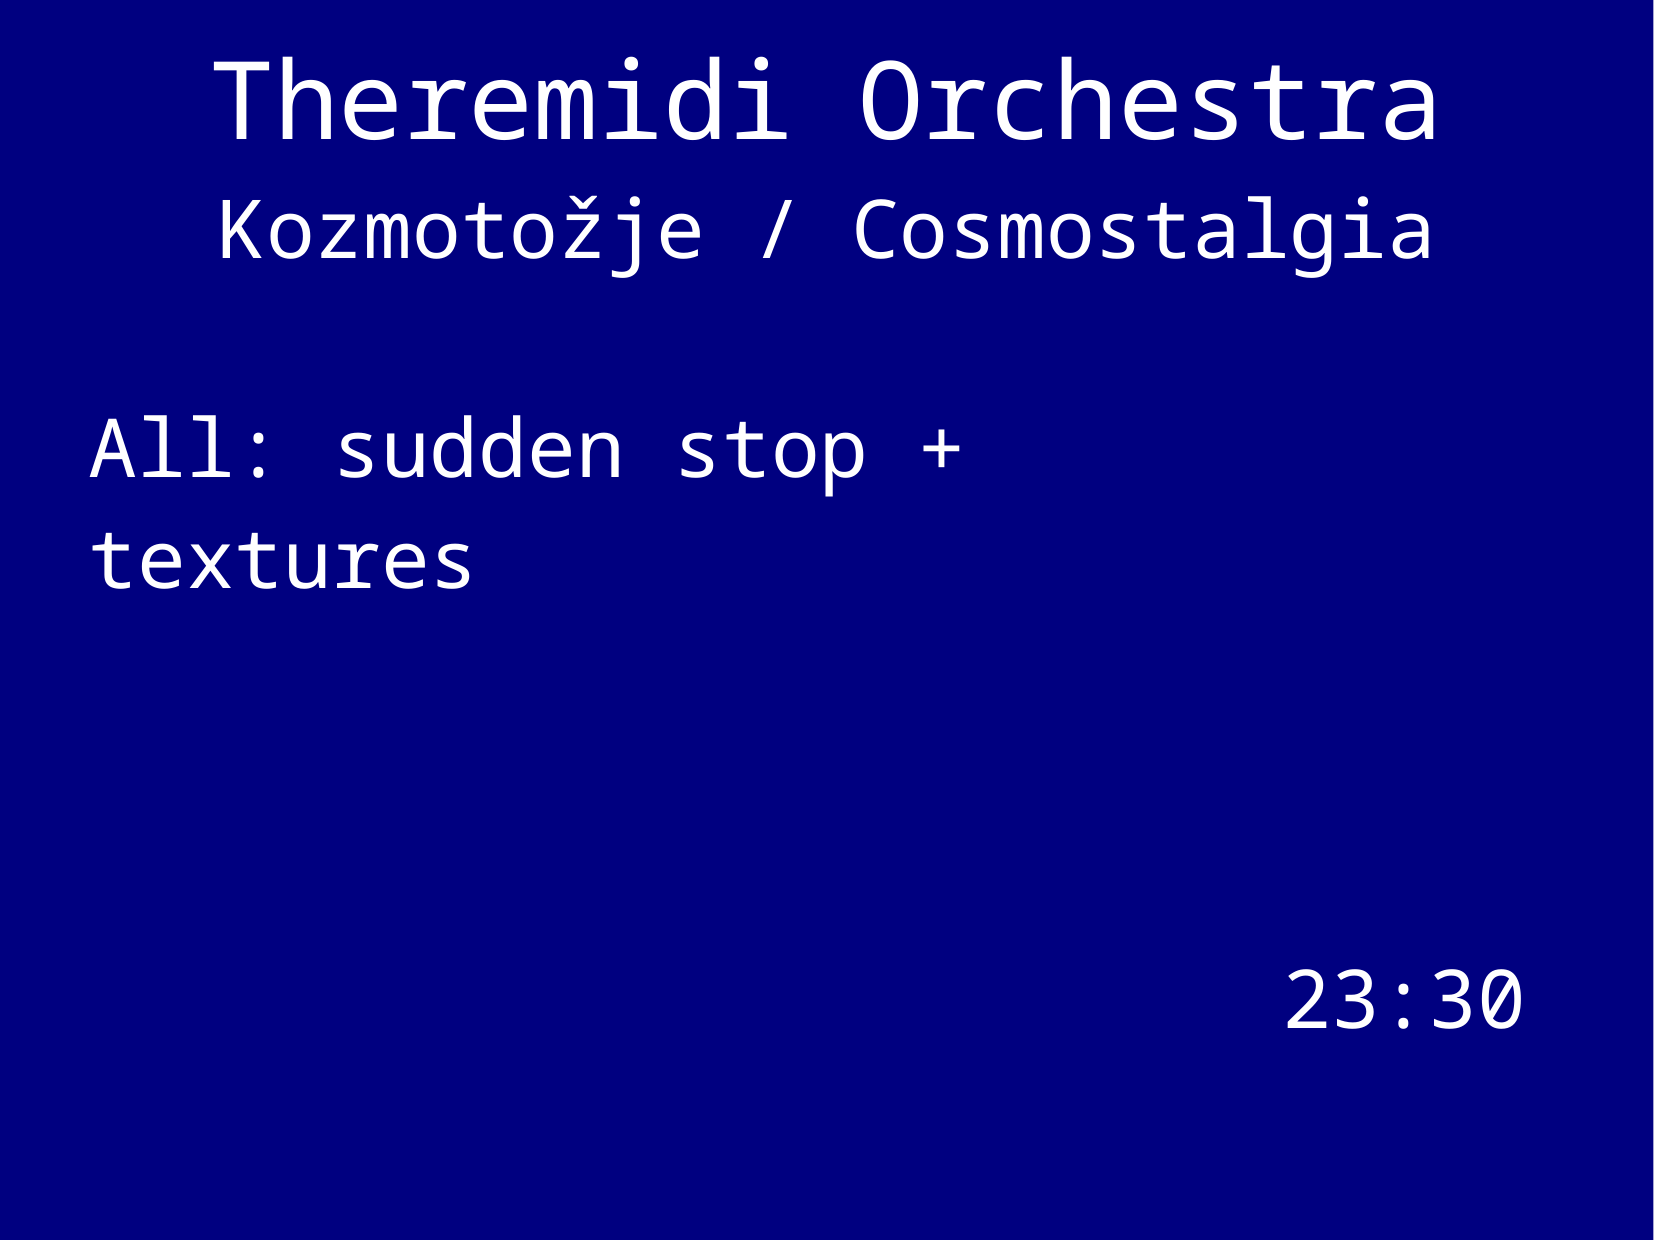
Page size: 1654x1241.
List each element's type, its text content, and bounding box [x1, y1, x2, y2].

title Theremidi Orchestra Kozmotožje / Cosmostalgia [82, 49, 1571, 257]
text_box 23:30 [1282, 900, 1620, 1096]
subtitle All: sudden stop + textures [88, 272, 1566, 1063]
